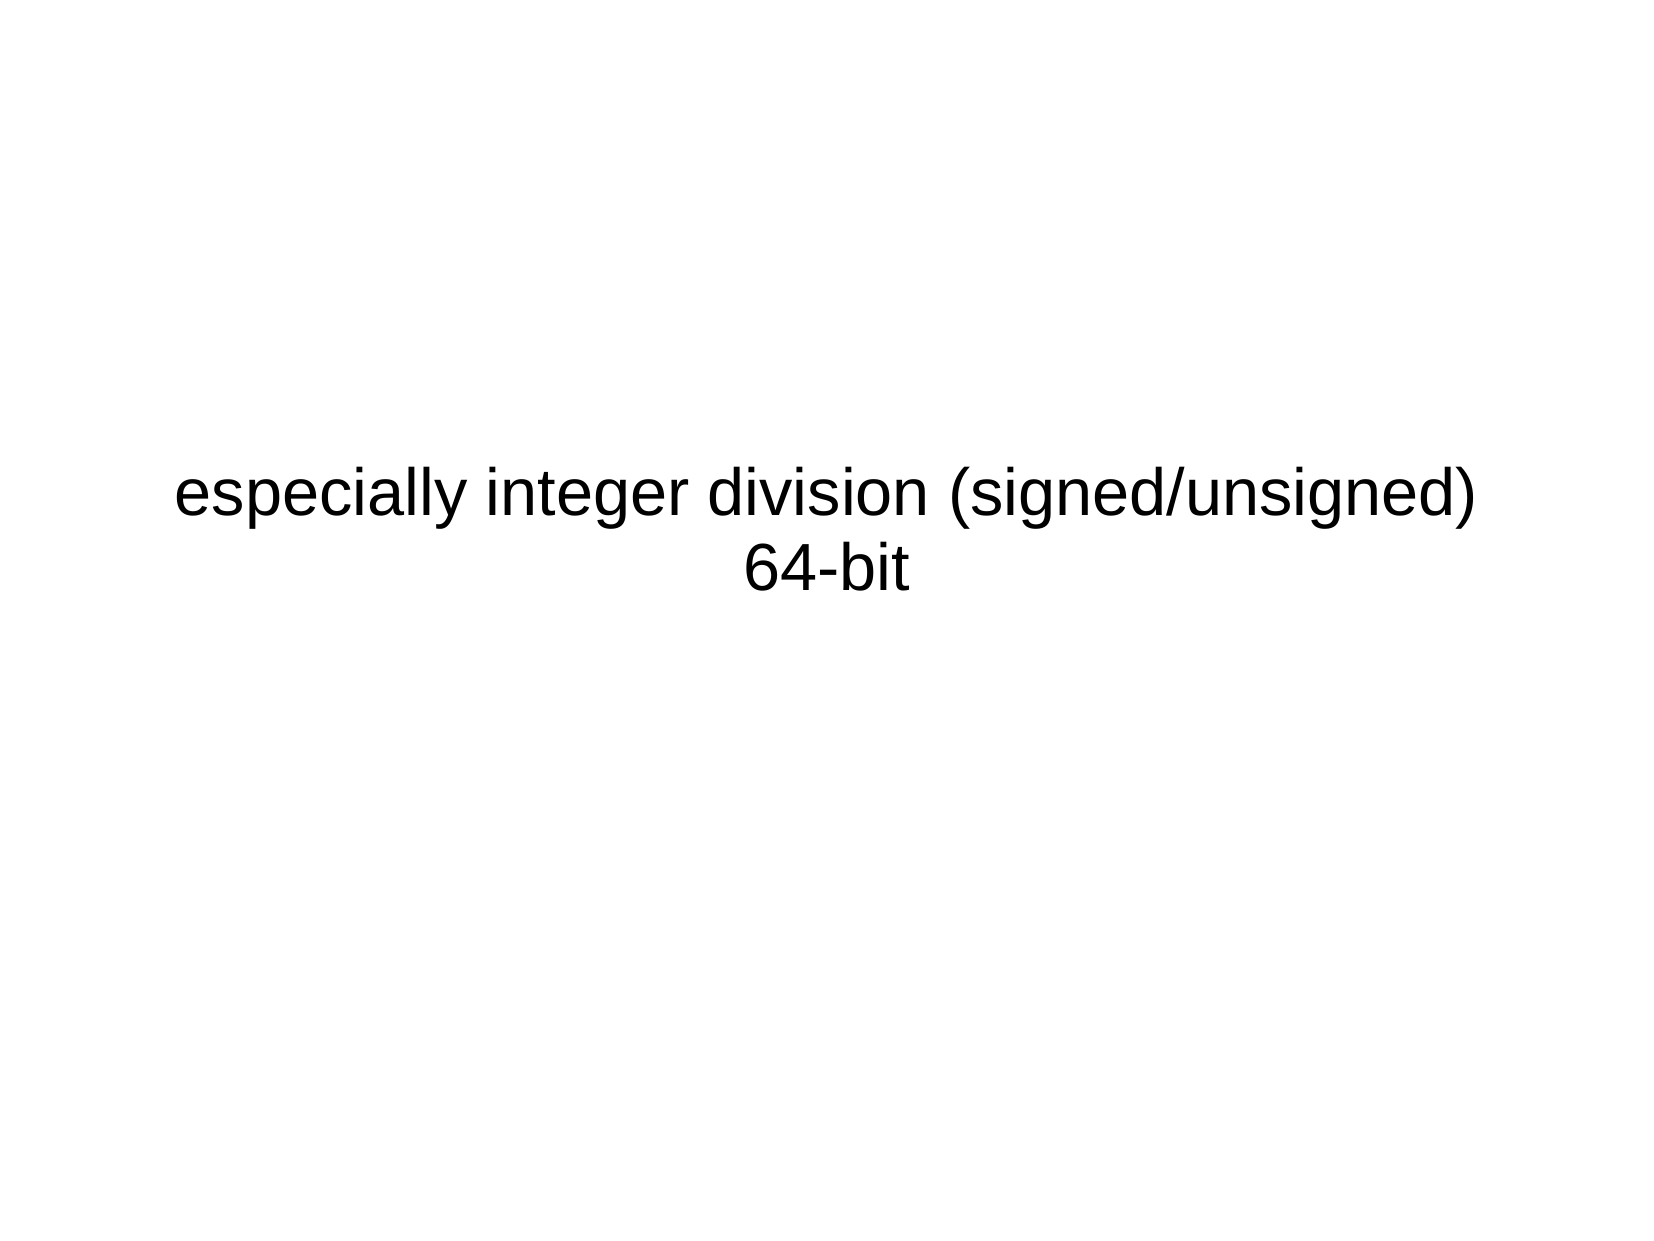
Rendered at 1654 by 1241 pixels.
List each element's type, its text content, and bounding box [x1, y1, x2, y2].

subtitle especially integer division (signed/unsigned) 64-bit [82, 49, 1571, 1010]
